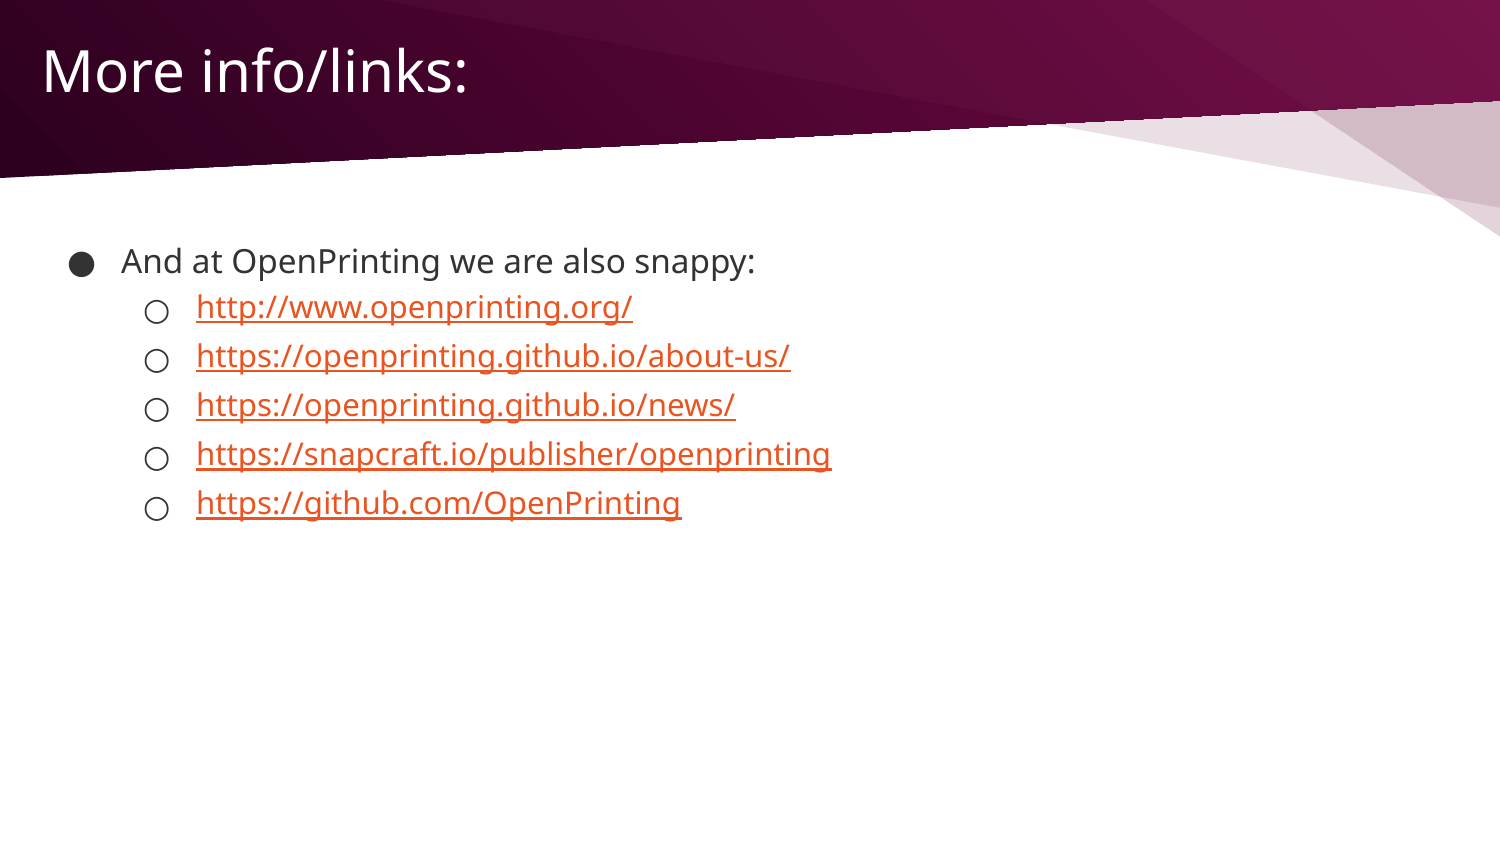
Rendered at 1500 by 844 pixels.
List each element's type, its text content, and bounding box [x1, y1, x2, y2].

list And at OpenPrinting we are also snappy: http://www.openprinting.org/ https://openprinting.github.io/about-us/ https://openprinting.github.io/news/ https://snapcraft.io/publisher/openprinting https://github.com/OpenPrinting [35, 229, 1324, 789]
title More info/links: [41, 5, 1336, 134]
